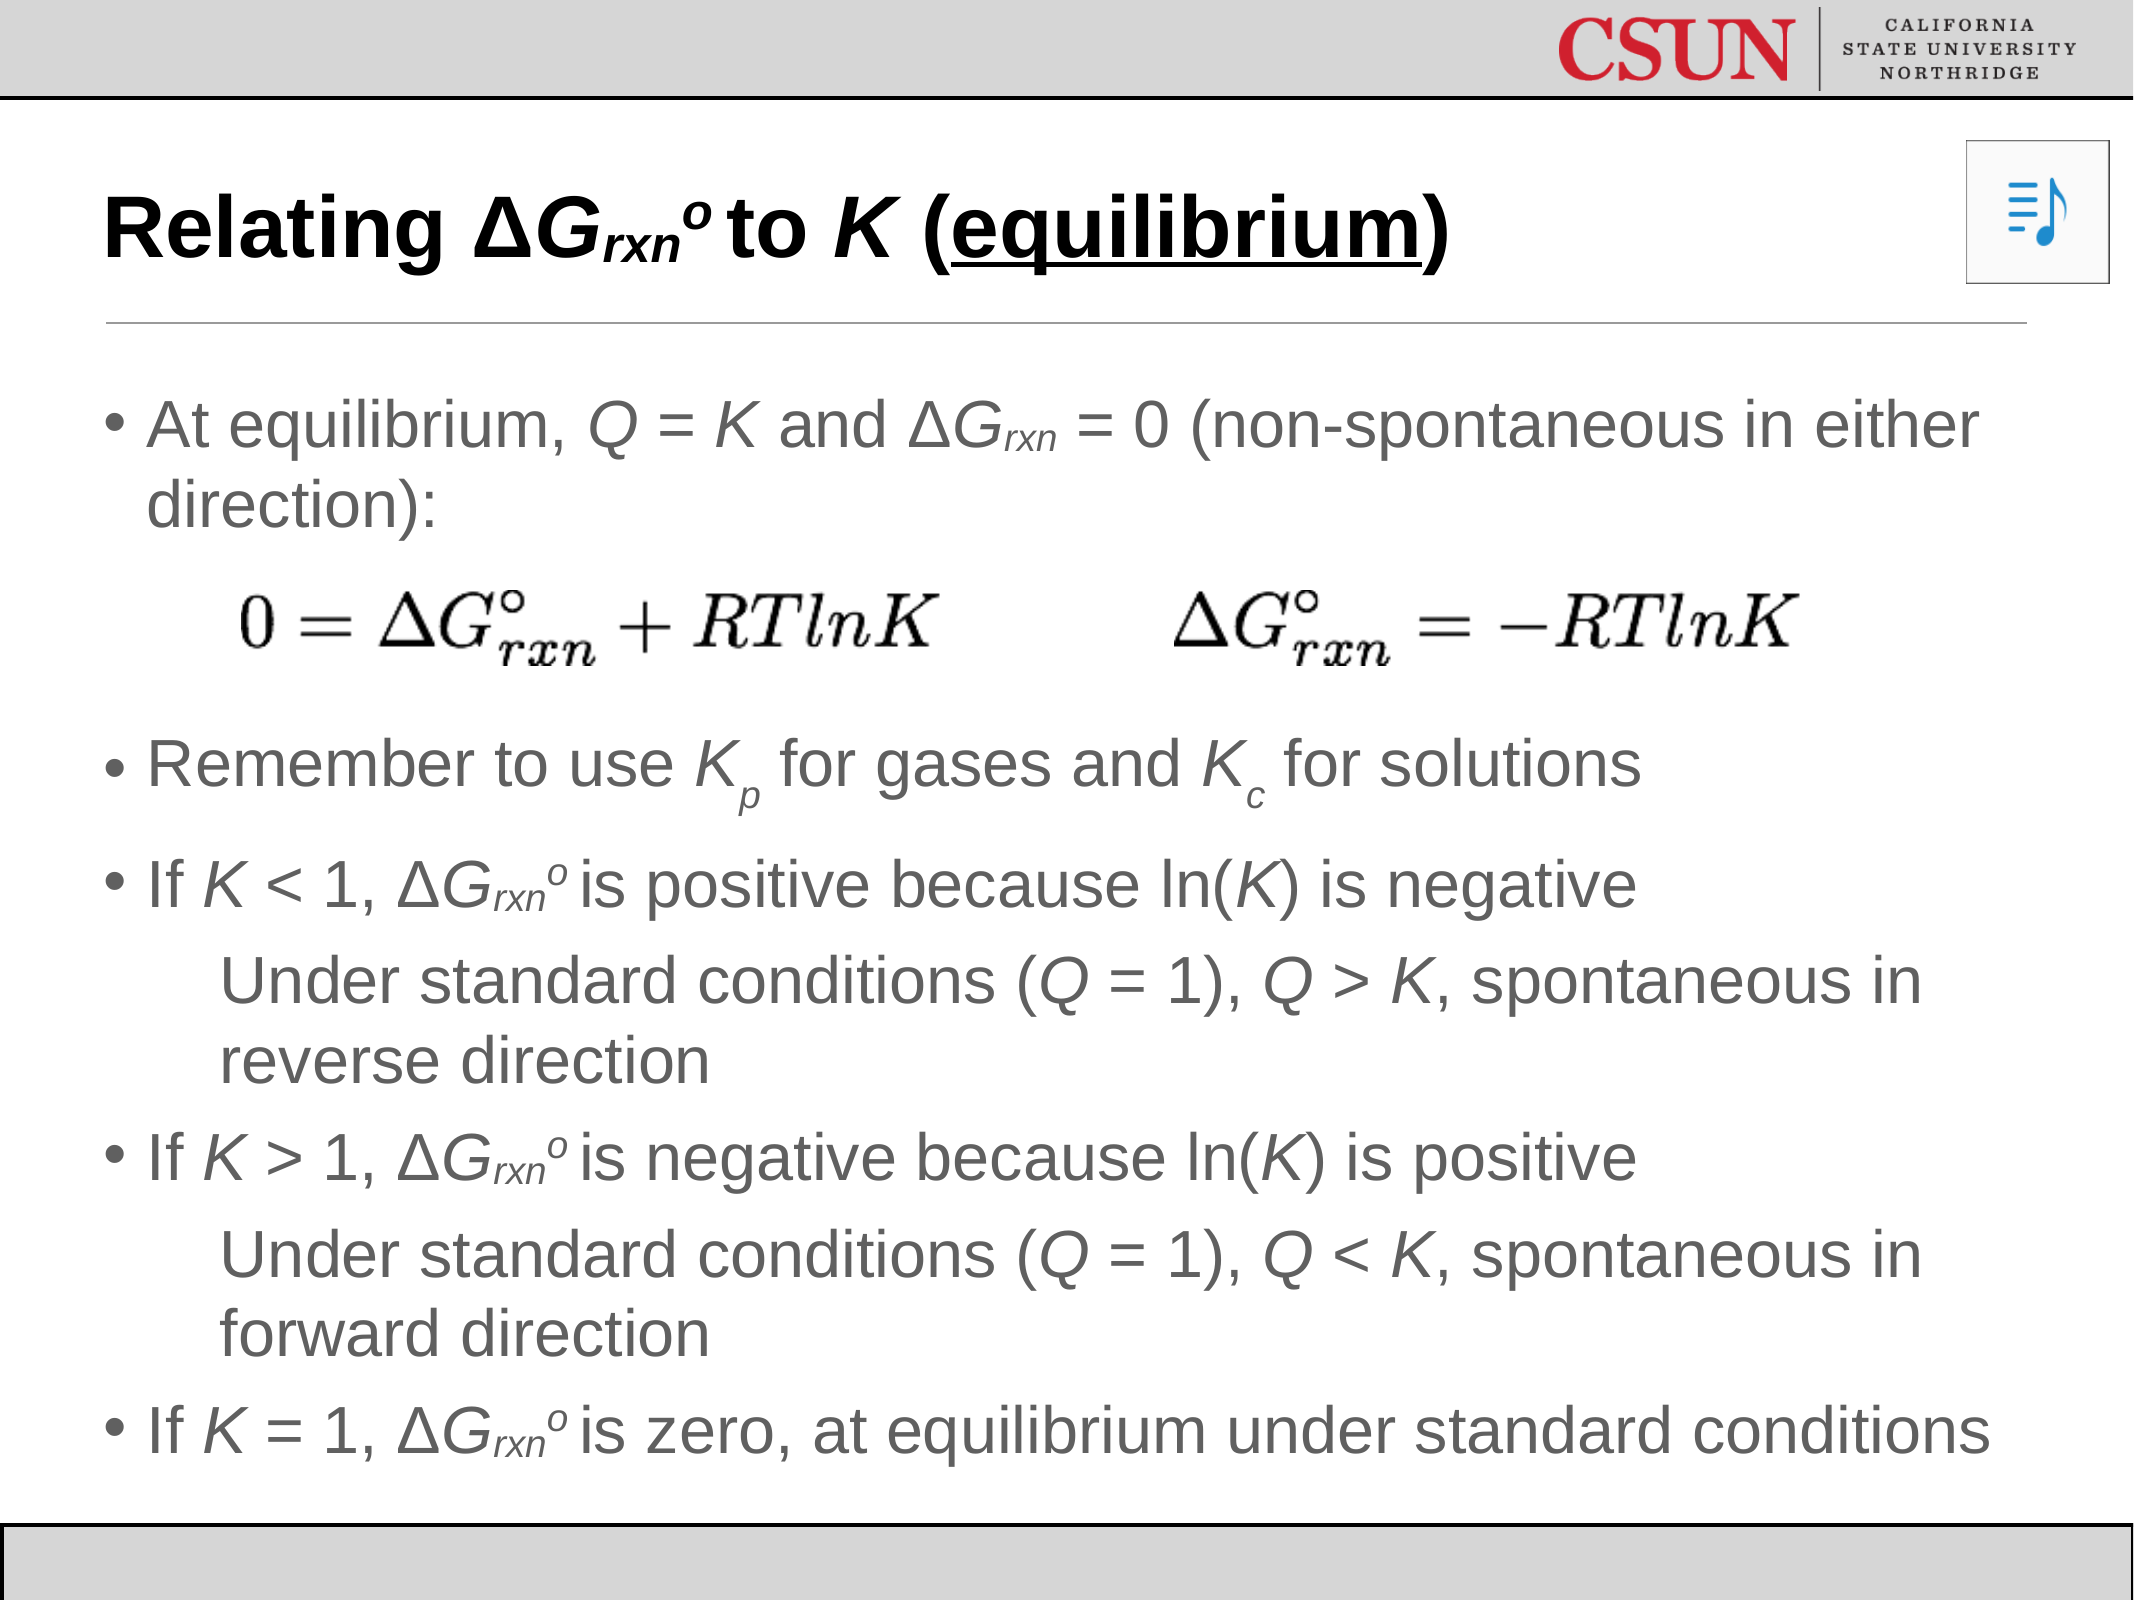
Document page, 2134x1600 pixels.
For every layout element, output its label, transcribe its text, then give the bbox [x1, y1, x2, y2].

text_box If K < 1, ΔGrxno is positive because ln(K) is negative Under standard conditions (Q = 1), Q > K, spontaneous in reverse direction If K > 1, ΔGrxno is negative because ln(K) is positive Under standard conditions (Q = 1), Q < K, spontaneous in forward direction If K = 1, ΔGrxno is zero, at equilibrium under standard conditions [94, 839, 2081, 1488]
picture [1559, 7, 2076, 91]
text_box [1965, 139, 2111, 286]
list At equilibrium, Q = K and ΔGrxn = 0 (non-spontaneous in either direction): [94, 372, 2134, 631]
text_box Remember to use Kp for gases and Kc for solutions [94, 711, 2081, 839]
picture [1174, 590, 1802, 666]
picture [241, 590, 942, 666]
title Relating ΔGrxno to K (equilibrium) [93, 104, 2040, 284]
